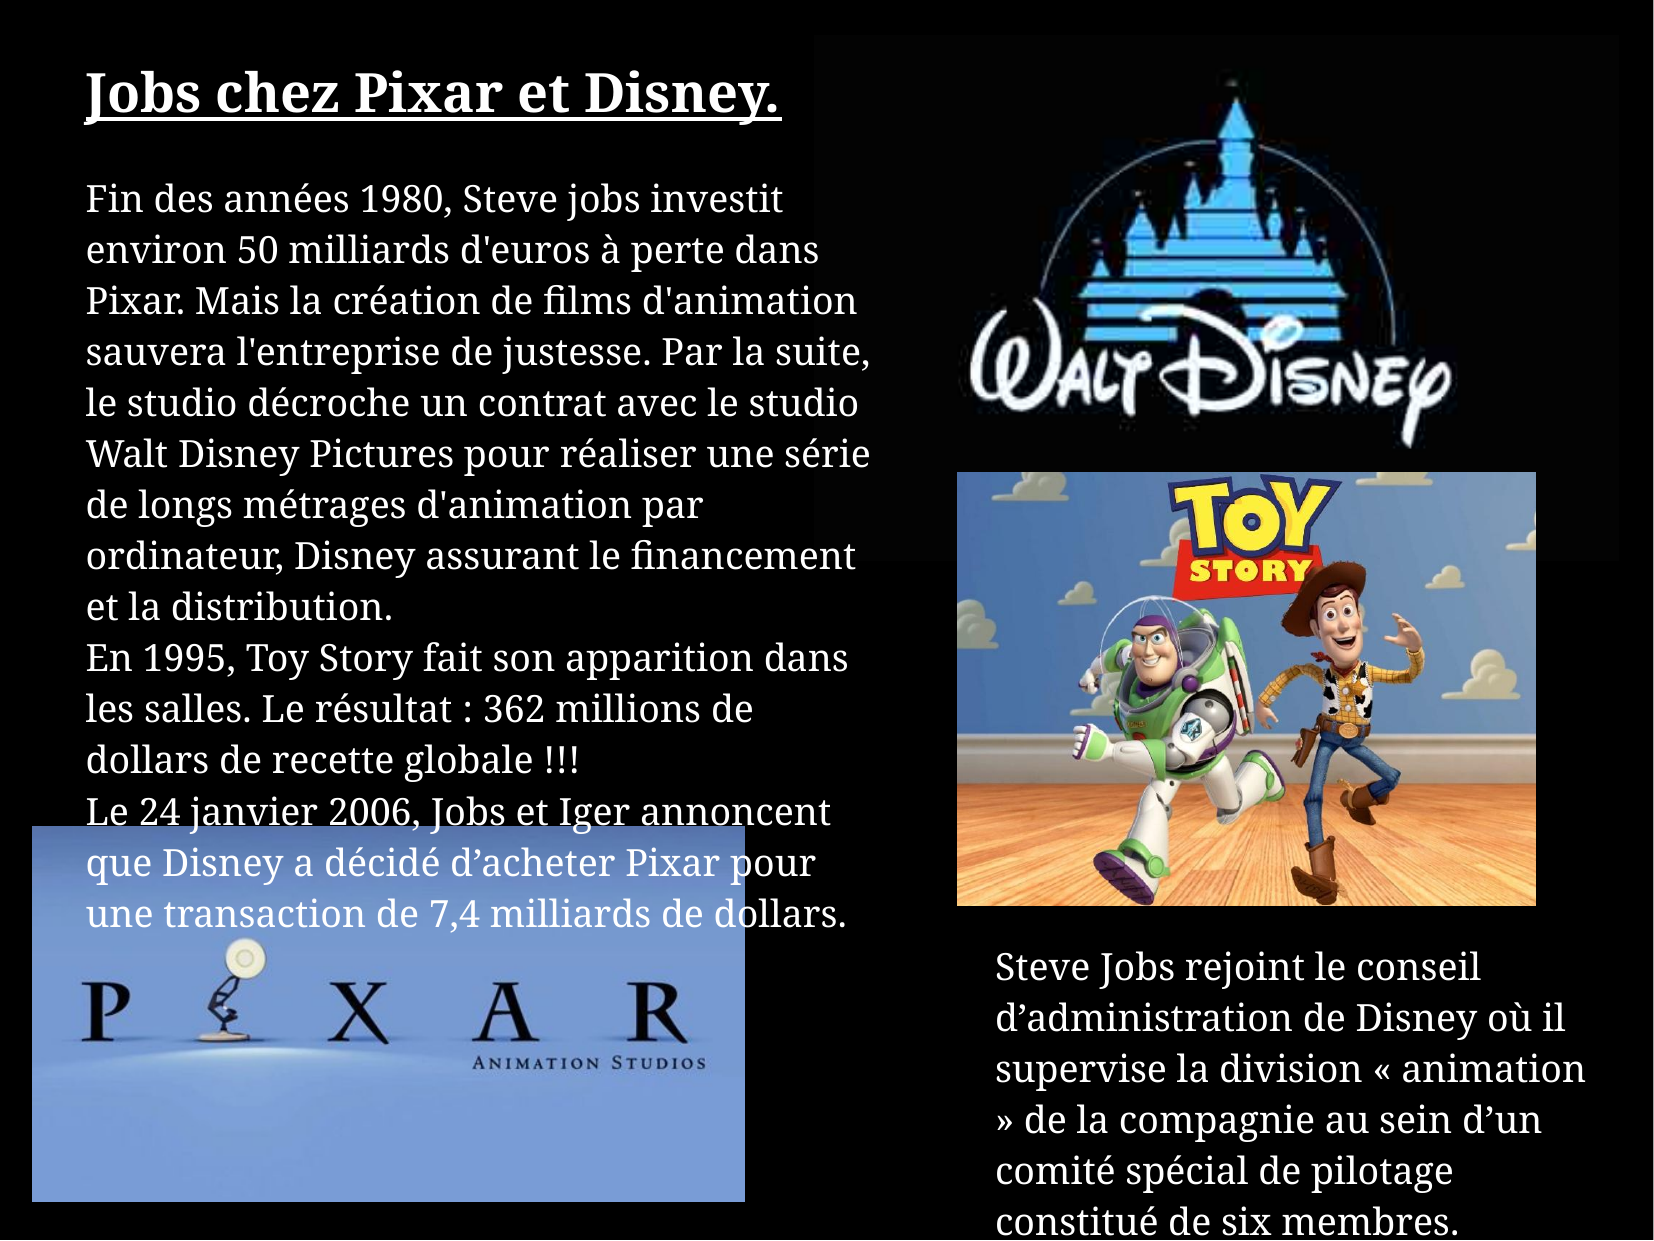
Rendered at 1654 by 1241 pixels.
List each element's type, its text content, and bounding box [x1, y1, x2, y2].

text_box Fin des années 1980, Steve jobs investit environ 50 milliards d'euros à perte dans Pixar. Mais la création de films d'animation sauvera l'entreprise de justesse. Par la suite, le studio décroche un contrat avec le studio Walt Disney Pictures pour réaliser une série de longs métrages d'animation par ordinateur, Disney assurant le financement et la distribution. En 1995, Toy Story fait son apparition dans les salles. Le résultat : 362 millions de dollars de recette globale !!! Le 24 janvier 2006, Jobs et Iger annoncent que Disney a décidé d’acheter Pixar pour une transaction de 7,4 milliards de dollars. [70, 165, 898, 826]
picture [814, 35, 1619, 906]
picture [32, 826, 745, 1202]
picture [738, 858, 745, 874]
picture [576, 826, 588, 832]
text_box Steve Jobs rejoint le conseil d’administration de Disney où il supervise la division « animation » de la compagnie au sein d’un comité spécial de pilotage constitué de six membres. [980, 933, 1619, 1206]
text_box Jobs chez Pixar et Disney. [70, 47, 814, 124]
